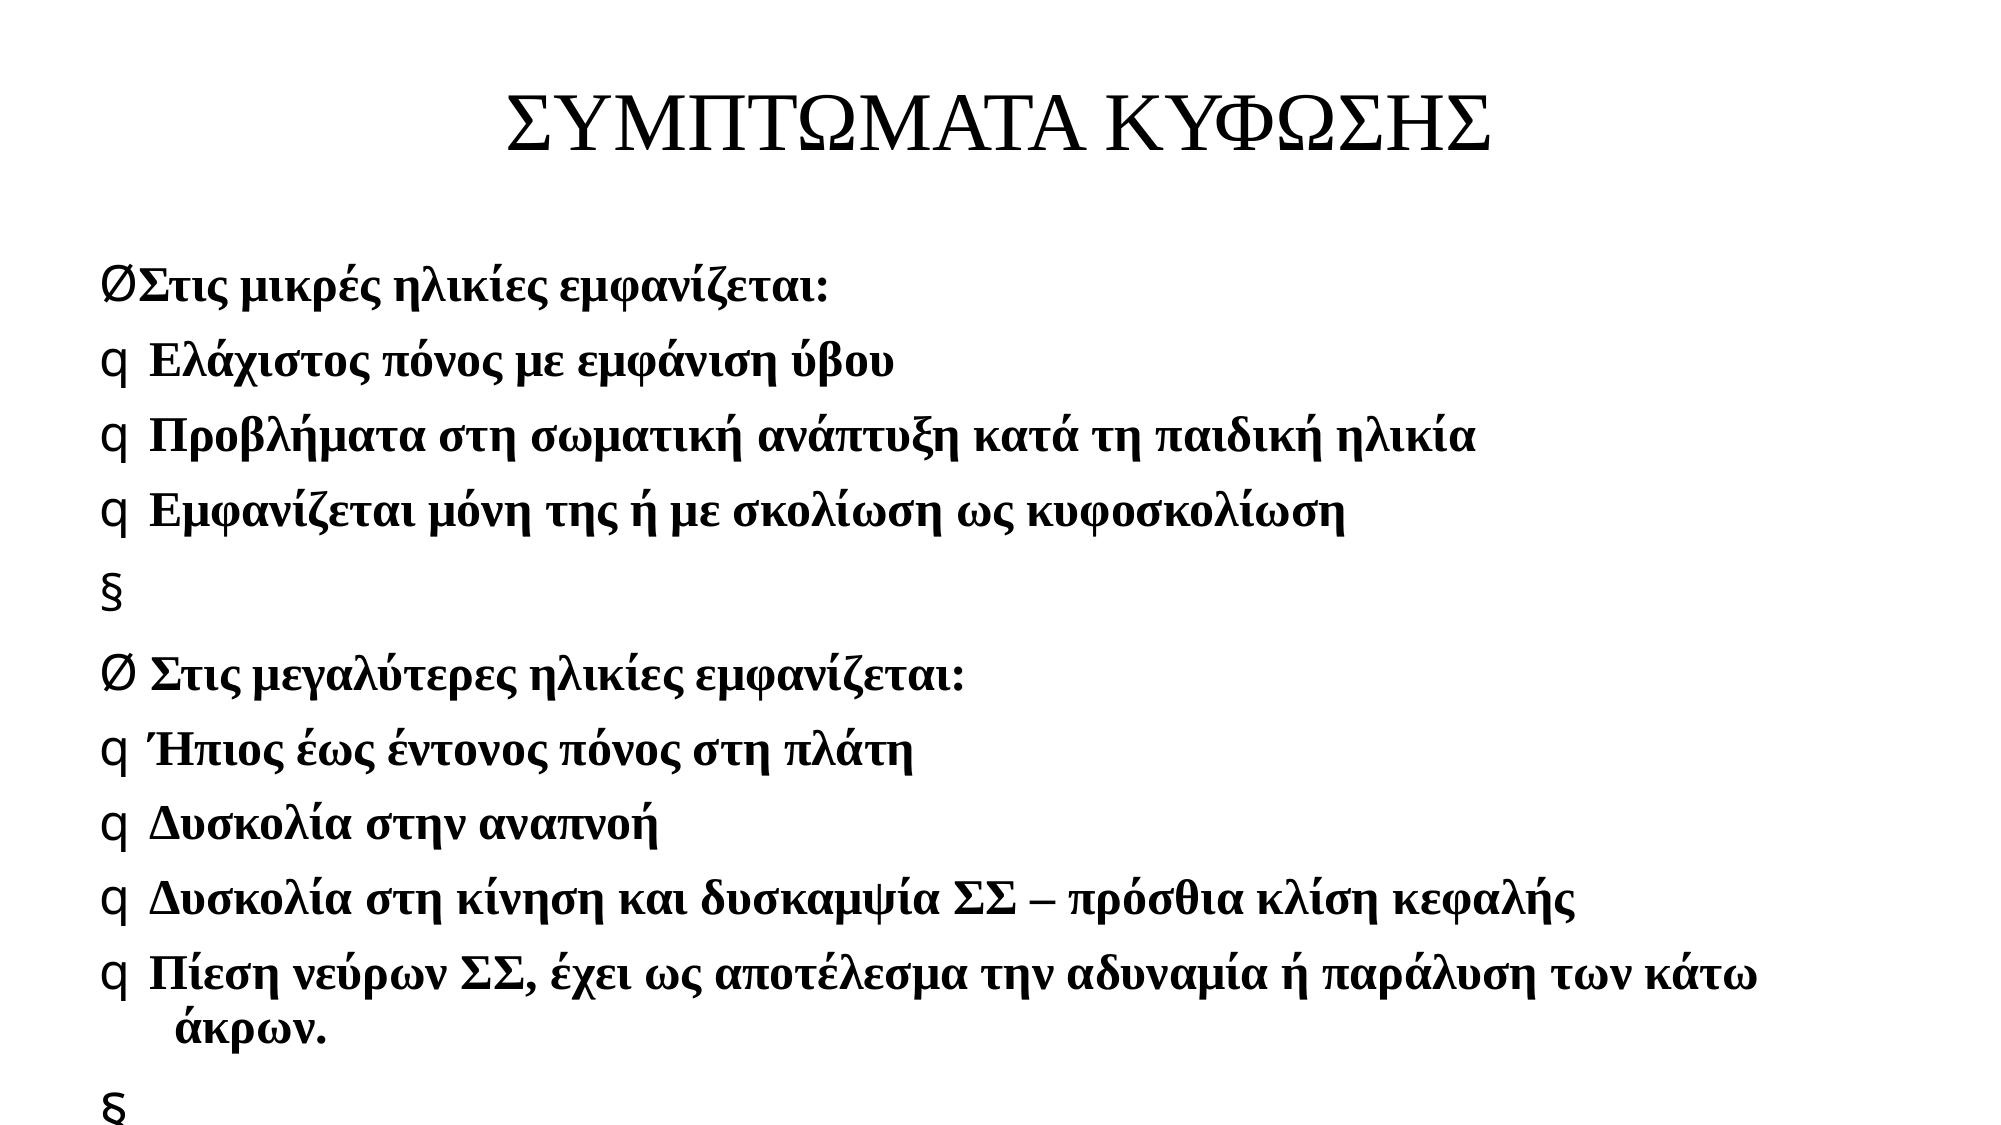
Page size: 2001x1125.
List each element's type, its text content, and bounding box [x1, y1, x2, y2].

title ΣΥΜΠΤΩΜΑΤΑ ΚΥΦΩΣΗΣ [137, 29, 1863, 218]
list Στις μικρές ηλικίες εμφανίζεται: Ελάχιστος πόνος με εμφάνιση ύβου Προβλήματα στη σωματική ανάπτυξη κατά τη παιδική ηλικία Εμφανίζεται μόνη της ή με σκολίωση ως κυφοσκολίωση Στις μεγαλύτερες ηλικίες εμφανίζεται: Ήπιος έως έντονος πόνος στη πλάτη Δυσκολία στην αναπνοή Δυσκολία στη κίνηση και δυσκαμψία ΣΣ – πρόσθια κλίση κεφαλής Πίεση νεύρων ΣΣ, έχει ως αποτέλεσμα την αδυναμία ή παράλυση των κάτω άκρων. [84, 251, 1863, 1096]
